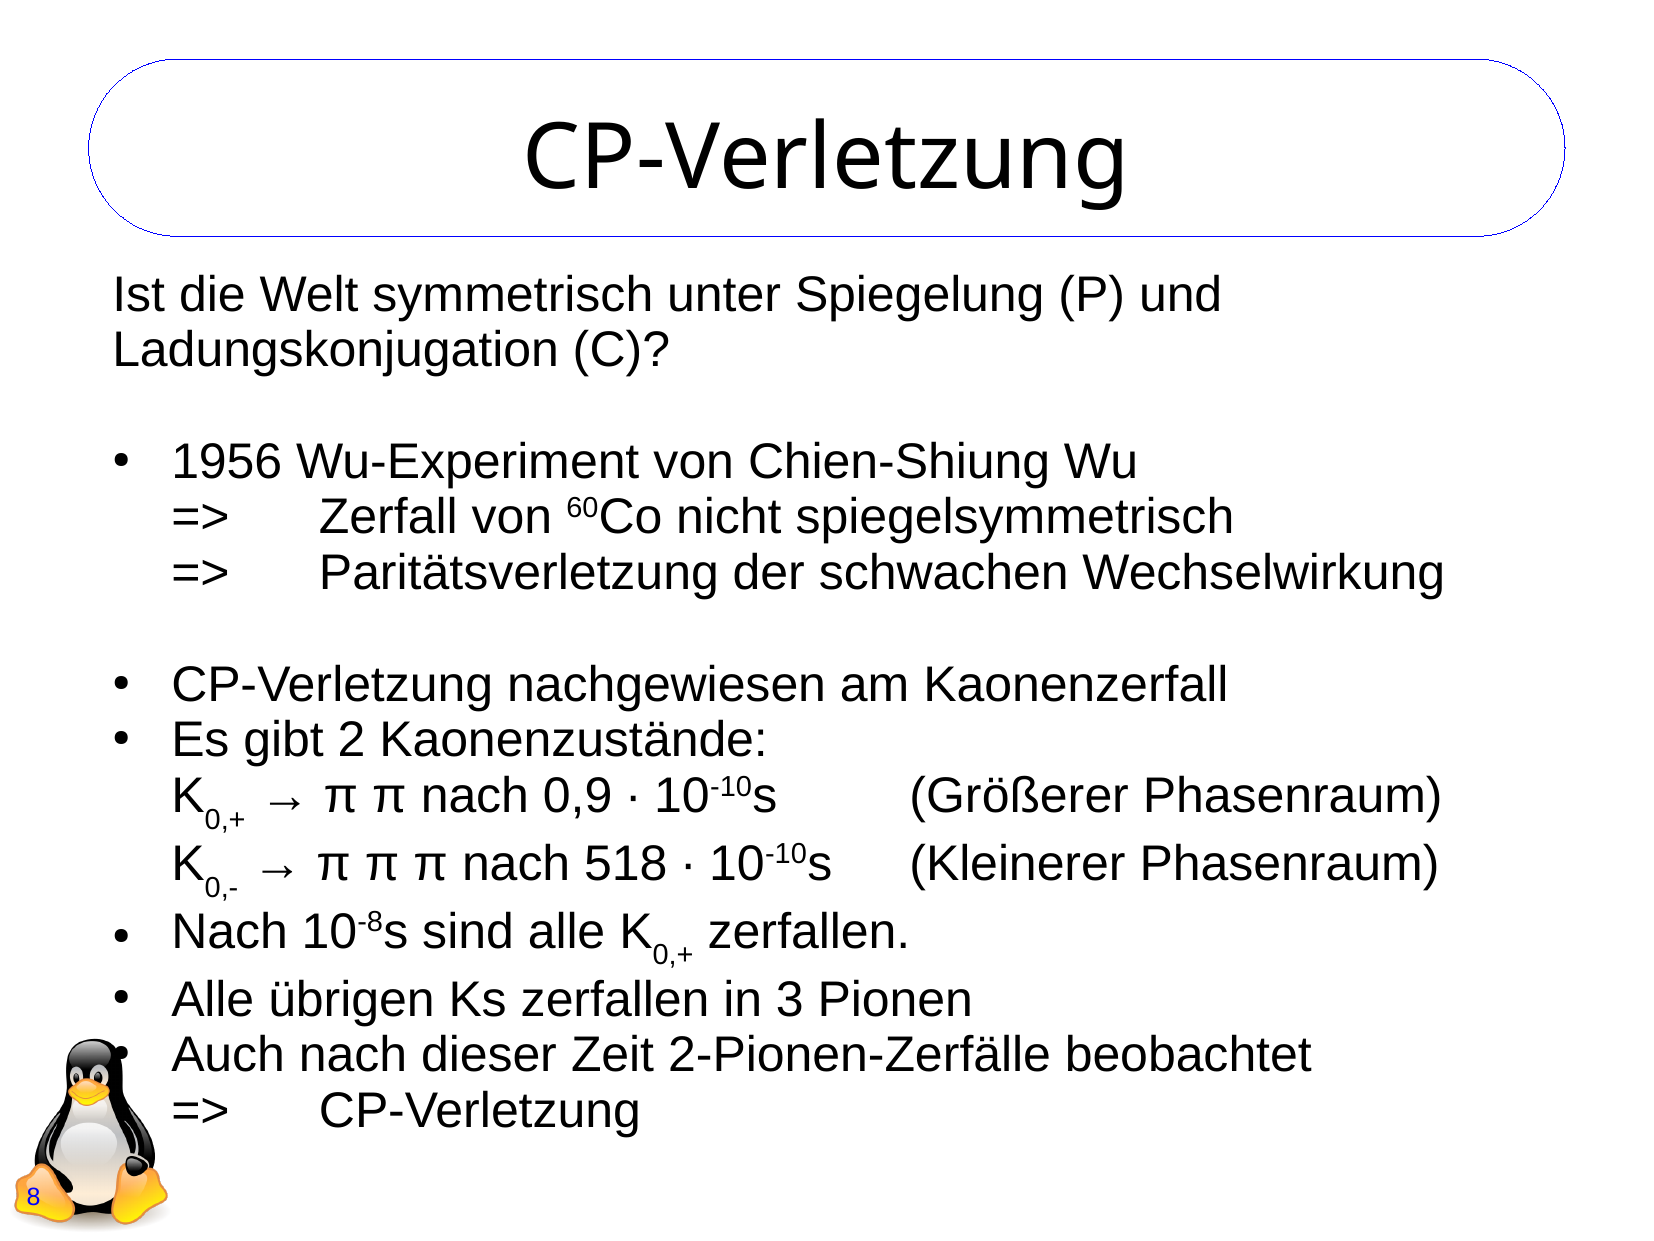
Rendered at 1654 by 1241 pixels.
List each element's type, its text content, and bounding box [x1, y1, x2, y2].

title CP-Verletzung [82, 56, 1571, 250]
text_box Ist die Welt symmetrisch unter Spiegelung (P) und Ladungskonjugation (C)? 1956 Wu-Experiment von Chien-Shiung Wu => Zerfall von 60Co nicht spiegelsymmetrisch => Paritätsverletzung der schwachen Wechselwirkung CP-Verletzung nachgewiesen am Kaonenzerfall Es gibt 2 Kaonenzustände: K0,+ → π π nach 0,9 ∙ 10-10s (Größerer Phasenraum) K0,- → π π π nach 518 ∙ 10-10s (Kleinerer Phasenraum) Nach 10-8s sind alle K0,+ zerfallen. Alle übrigen Ks zerfallen in 3 Pionen Auch nach dieser Zeit 2-Pionen-Zerfälle beobachtet => CP-Verletzung [112, 265, 1536, 1194]
picture [2, 1030, 178, 1241]
